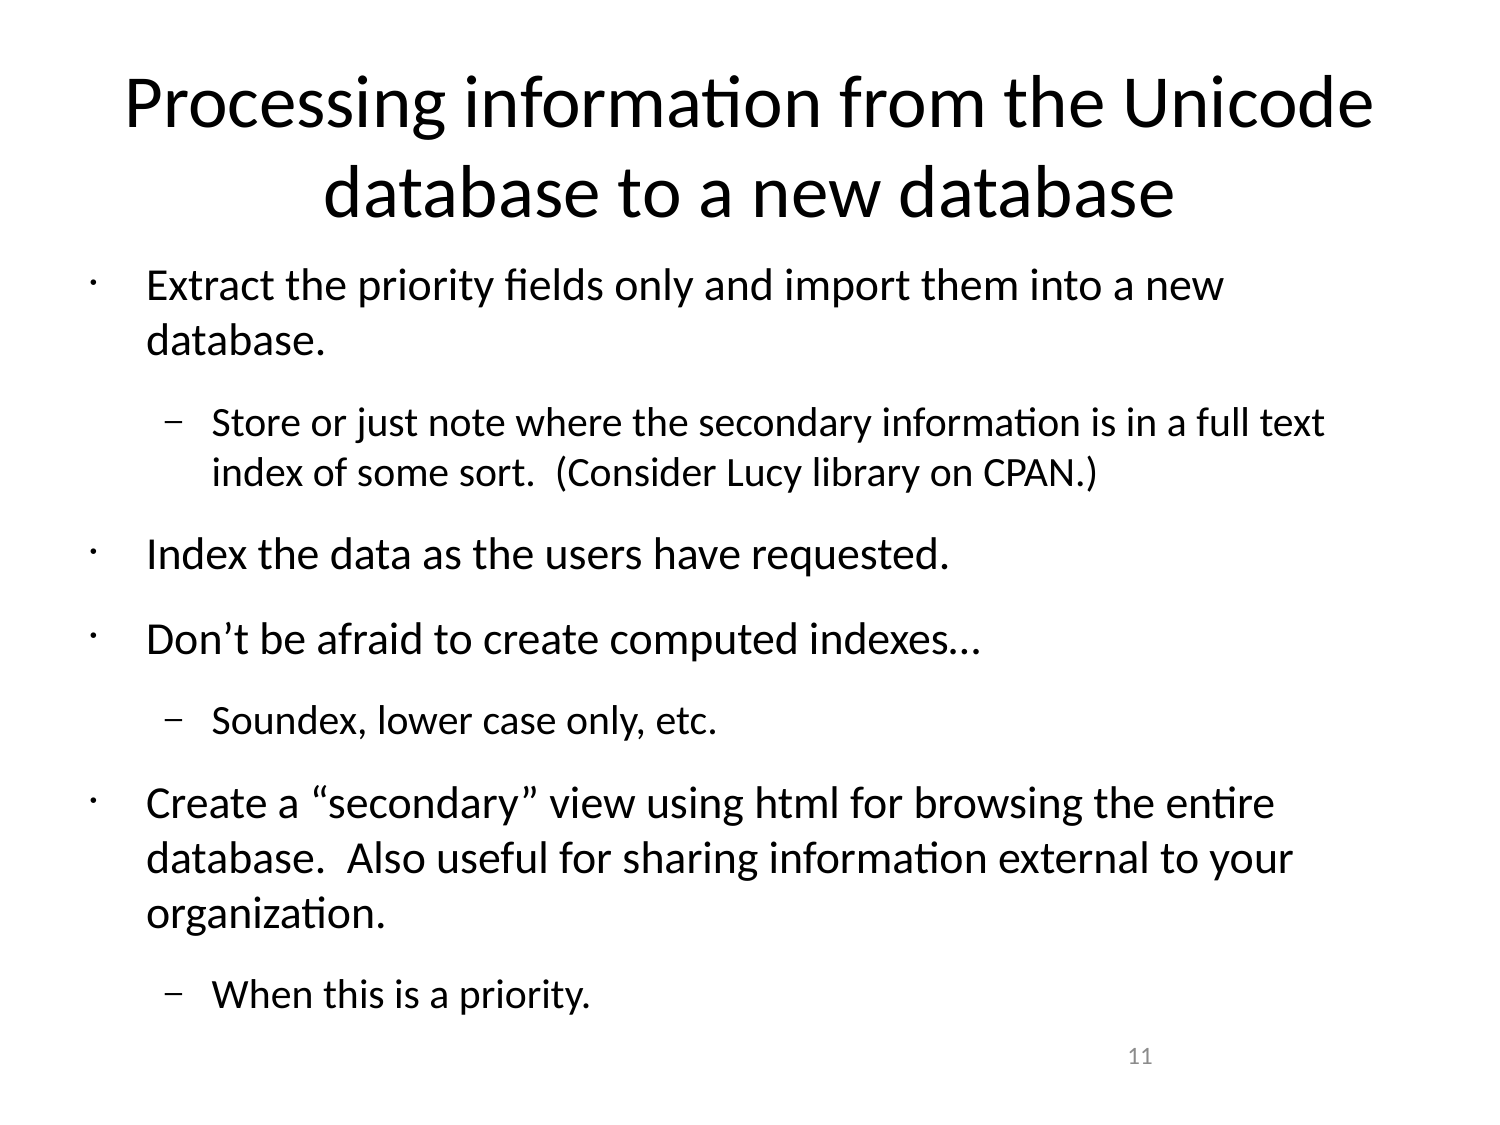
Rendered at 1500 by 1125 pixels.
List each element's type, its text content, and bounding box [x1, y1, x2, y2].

title Processing information from the Unicode database to a new database [75, 45, 1425, 233]
list Extract the priority fields only and import them into a new database. Store or just note where the secondary information is in a full text index of some sort. (Consider Lucy library on CPAN.) Index the data as the users have requested. Don’t be afraid to create computed indexes… Soundex, lower case only, etc. Create a “secondary” view using html for browsing the entire database. Also useful for sharing information external to your organization. When this is a priority. [75, 247, 1425, 991]
text_box <number> [1112, 1024, 1463, 1085]
